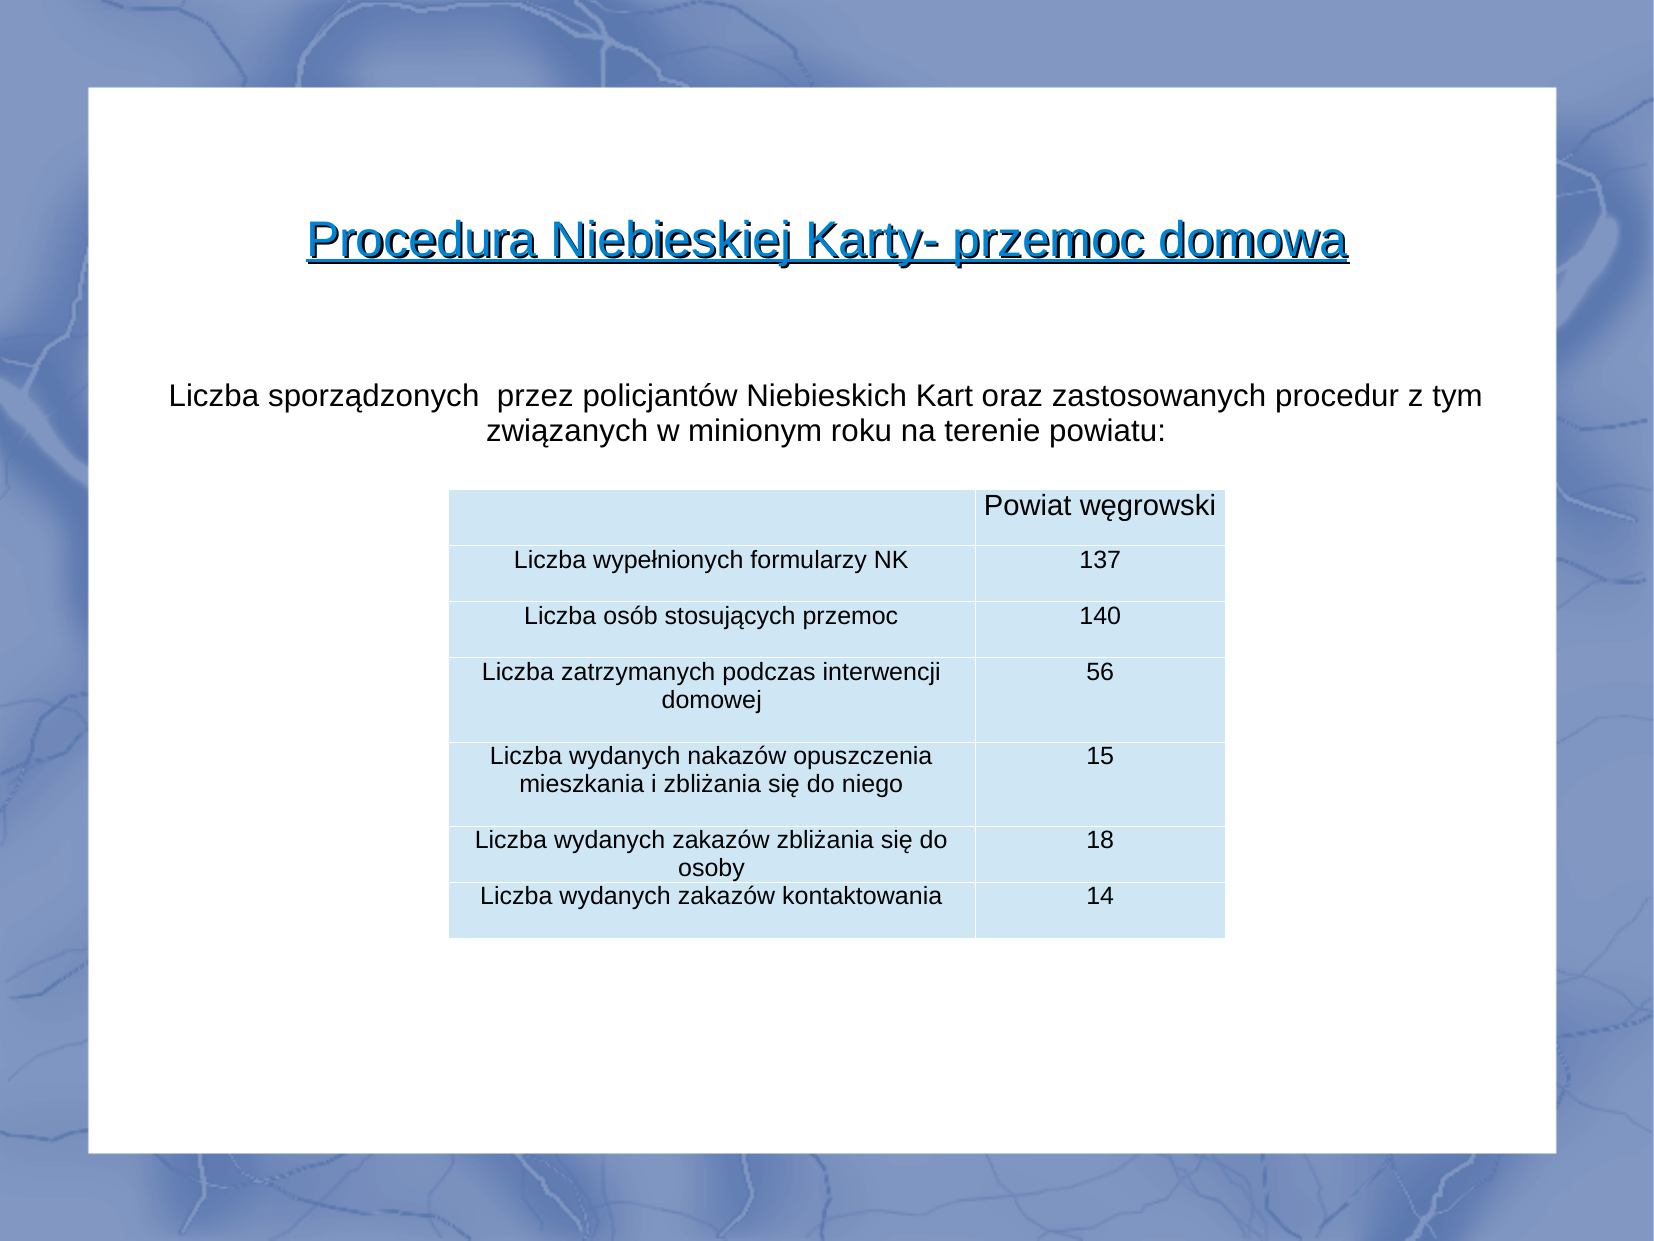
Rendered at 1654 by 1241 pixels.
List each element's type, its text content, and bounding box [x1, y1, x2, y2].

table_cell 18 [976, 827, 1225, 882]
table_cell Liczba wydanych nakazów opuszczenia mieszkania i zbliżania się do niego [449, 743, 975, 826]
table_header [449, 490, 975, 545]
table_cell 56 [976, 658, 1225, 742]
picture [0, 0, 1654, 1241]
subtitle Liczba sporządzonych przez policjantów Niebieskich Kart oraz zastosowanych procedur z tym związanych w minionym roku na terenie powiatu: [147, 325, 1506, 859]
table_cell 137 [976, 546, 1225, 601]
table_cell 14 [976, 883, 1225, 938]
table_cell Liczba wypełnionych formularzy NK [449, 546, 975, 601]
table_cell Liczba wydanych zakazów kontaktowania [449, 883, 975, 938]
table_cell 140 [976, 602, 1225, 657]
table_cell Liczba osób stosujących przemoc [449, 602, 975, 657]
table_cell Liczba zatrzymanych podczas interwencji domowej [449, 658, 975, 742]
title Procedura Niebieskiej Karty- przemoc domowa [118, 135, 1536, 343]
table_header Powiat węgrowski [976, 490, 1225, 545]
table_cell Liczba wydanych zakazów zbliżania się do osoby [449, 827, 975, 882]
table_cell 15 [976, 743, 1225, 826]
